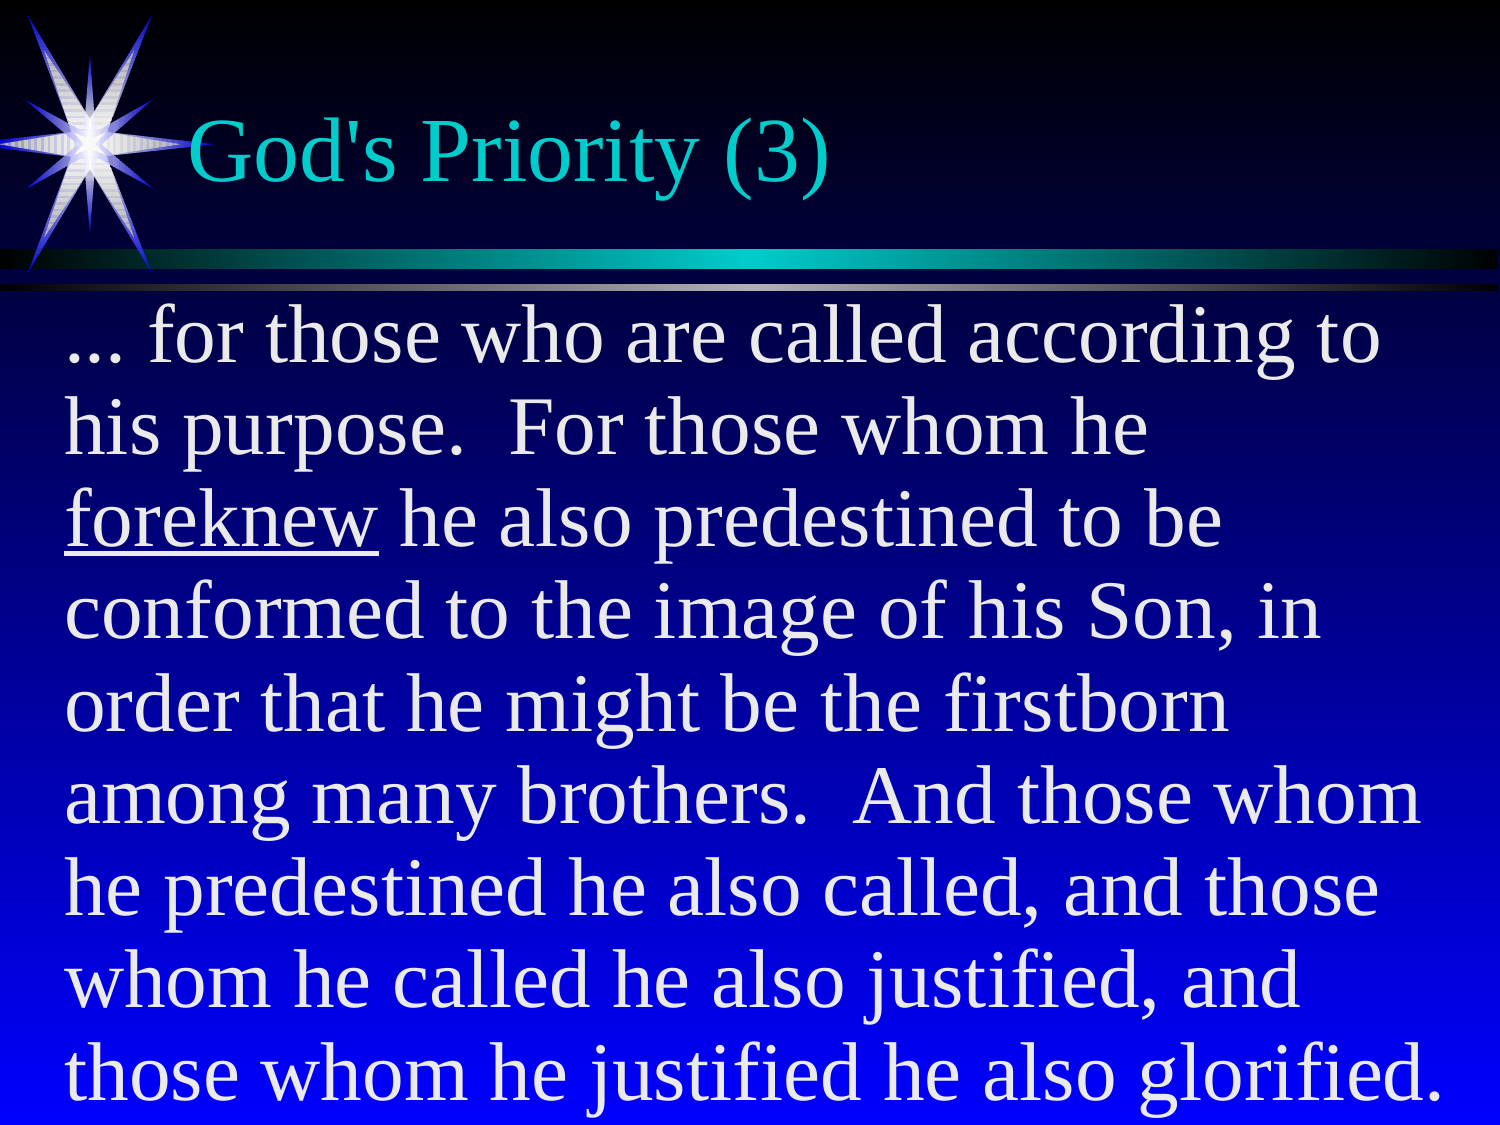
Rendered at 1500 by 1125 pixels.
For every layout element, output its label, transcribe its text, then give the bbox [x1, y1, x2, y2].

text_box ... for those who are called according to his purpose. For those whom he foreknew he also predestined to be conformed to the image of his Son, in order that he might be the firstborn among many brothers. And those whom he predestined he also called, and those whom he called he also justified, and those whom he justified he also glorified. --Romans 8:28-30 [49, 280, 1475, 1125]
title God's Priority (3) [187, 56, 1463, 244]
